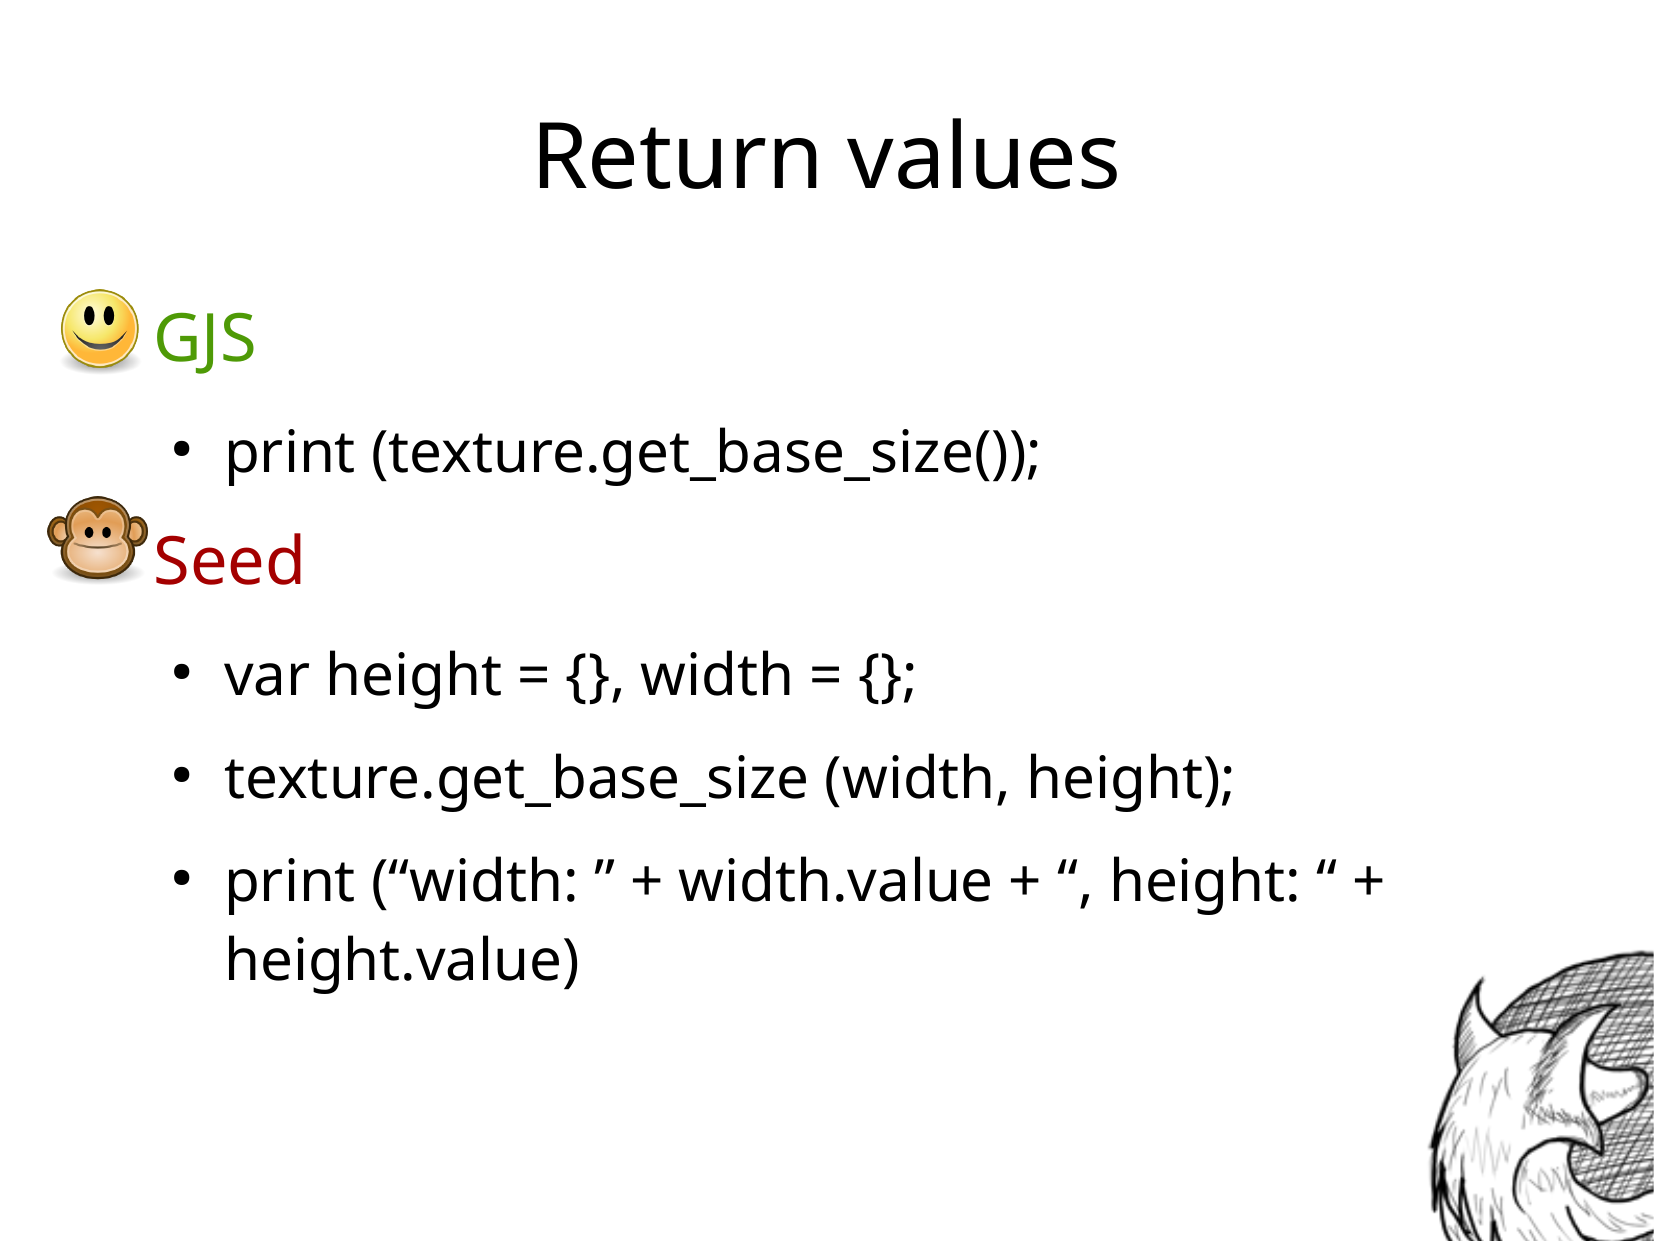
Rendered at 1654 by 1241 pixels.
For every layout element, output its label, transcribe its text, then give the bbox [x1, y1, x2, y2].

title Return values [82, 56, 1571, 250]
list GJS print (texture.get_base_size()); Seed var height = {}, width = {}; texture.get_base_size (width, height); print (“width: ” + width.value + “, height: “ + height.value) [82, 290, 1571, 1109]
picture [1386, 915, 1654, 1241]
picture [47, 496, 148, 585]
picture [59, 289, 142, 375]
